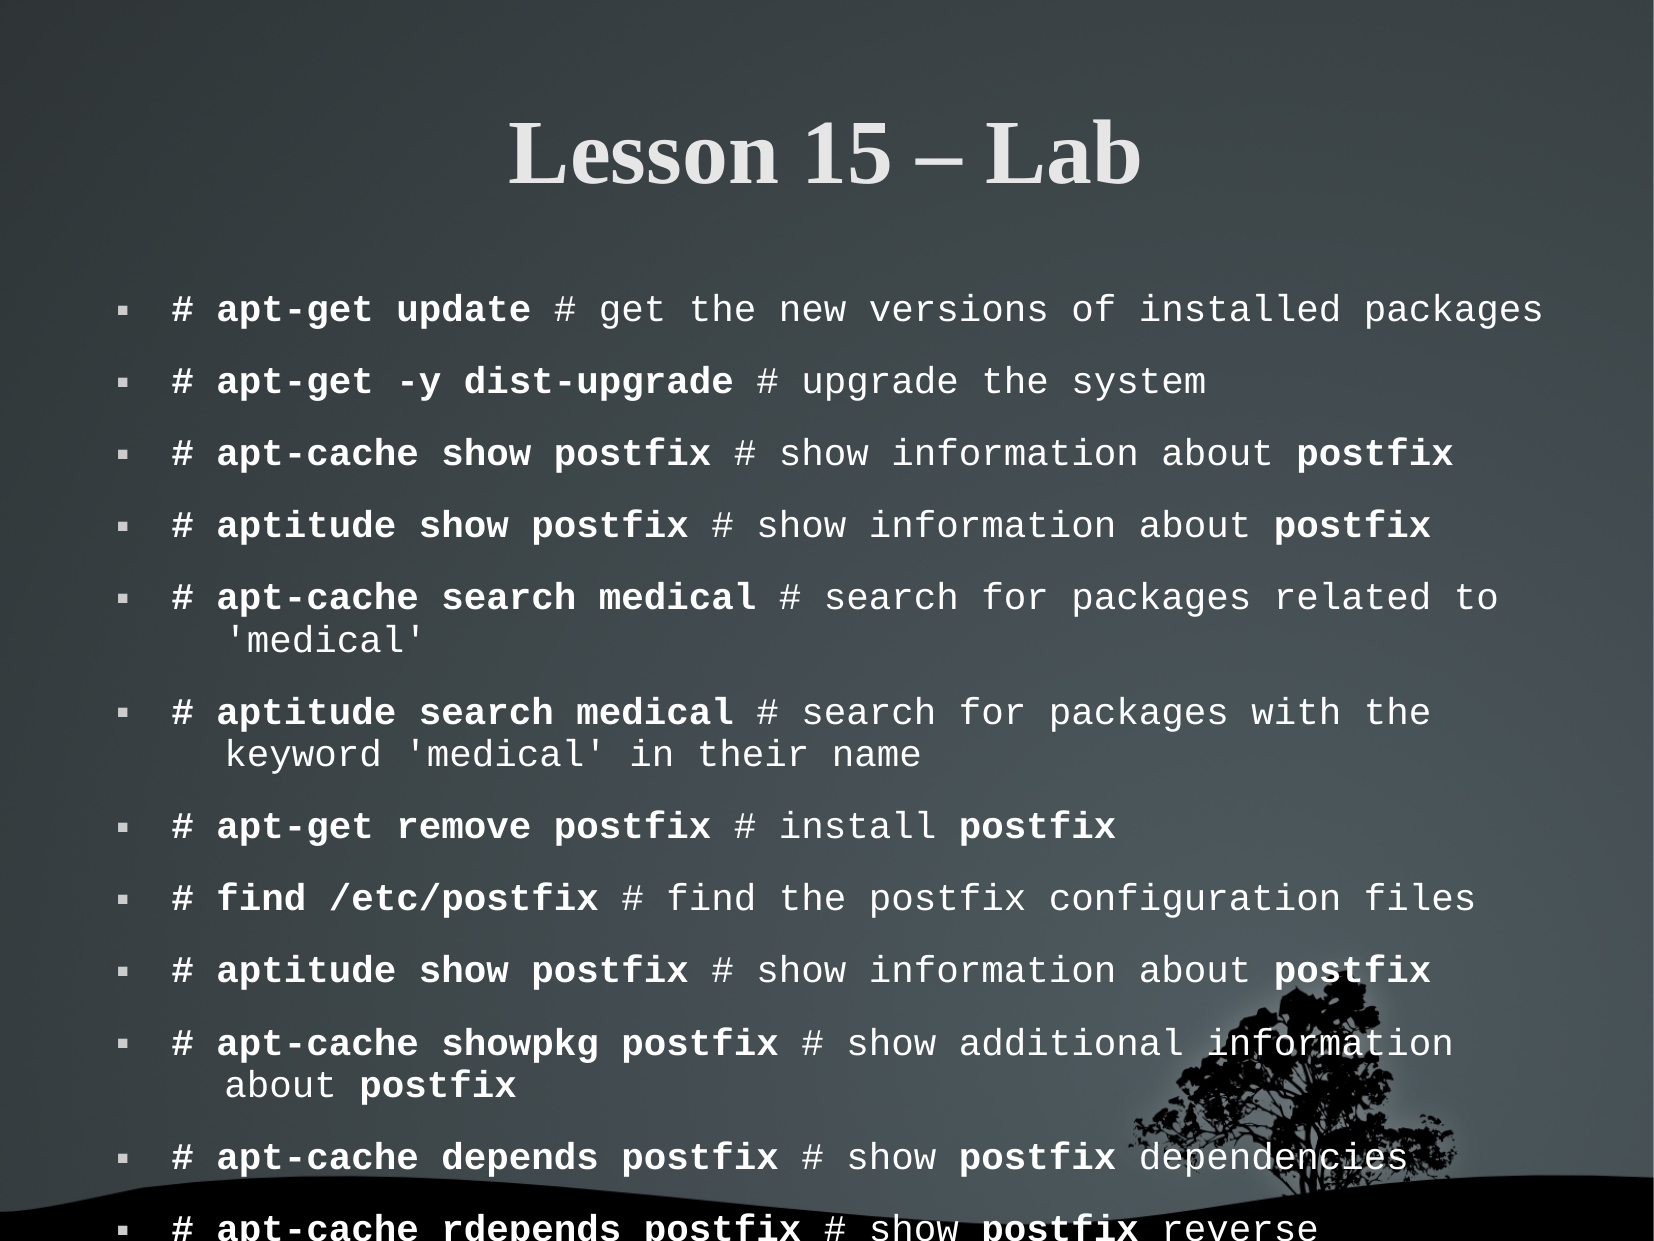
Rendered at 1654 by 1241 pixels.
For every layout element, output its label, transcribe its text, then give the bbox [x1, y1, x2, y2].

picture [403, 1224, 412, 1229]
picture [1189, 1223, 1200, 1229]
picture [785, 1234, 794, 1241]
picture [673, 1224, 681, 1238]
picture [830, 1226, 838, 1232]
picture [335, 1232, 342, 1238]
title Lesson 15 – Lab [82, 49, 1571, 257]
picture [651, 1224, 658, 1238]
picture [493, 1224, 502, 1229]
picture [381, 1225, 388, 1241]
list # apt-get update # get the new versions of installed packages # apt-get -y dist-upgrade # upgrade the system # apt-cache show postfix # show information about postfix # aptitude show postfix # show information about postfix # apt-cache search medical # search for packages related to 'medical' # aptitude search medical # search for packages with the keyword 'medical' in their name # apt-get remove postfix # install postfix # find /etc/postfix # find the postfix configuration files # aptitude show postfix # show information about postfix # apt-cache showpkg postfix # show additional information about postfix # apt-cache depends postfix # show postfix dependencies # apt-cache rdepends postfix # show postfix reverse dependencies [82, 290, 1571, 1115]
picture [1234, 1223, 1245, 1229]
picture [1010, 1224, 1018, 1238]
picture [828, 1234, 836, 1241]
picture [538, 1224, 547, 1229]
picture [561, 1225, 568, 1241]
picture [223, 1232, 230, 1238]
picture [470, 1224, 478, 1238]
picture [177, 1234, 184, 1241]
picture [1123, 1234, 1132, 1241]
picture [583, 1224, 591, 1238]
picture [516, 1224, 523, 1238]
picture [1302, 1223, 1313, 1229]
picture [989, 1224, 996, 1238]
picture [919, 1223, 930, 1239]
picture [0, 0, 1654, 1241]
picture [246, 1224, 253, 1238]
picture [898, 1223, 907, 1241]
picture [944, 1230, 951, 1241]
